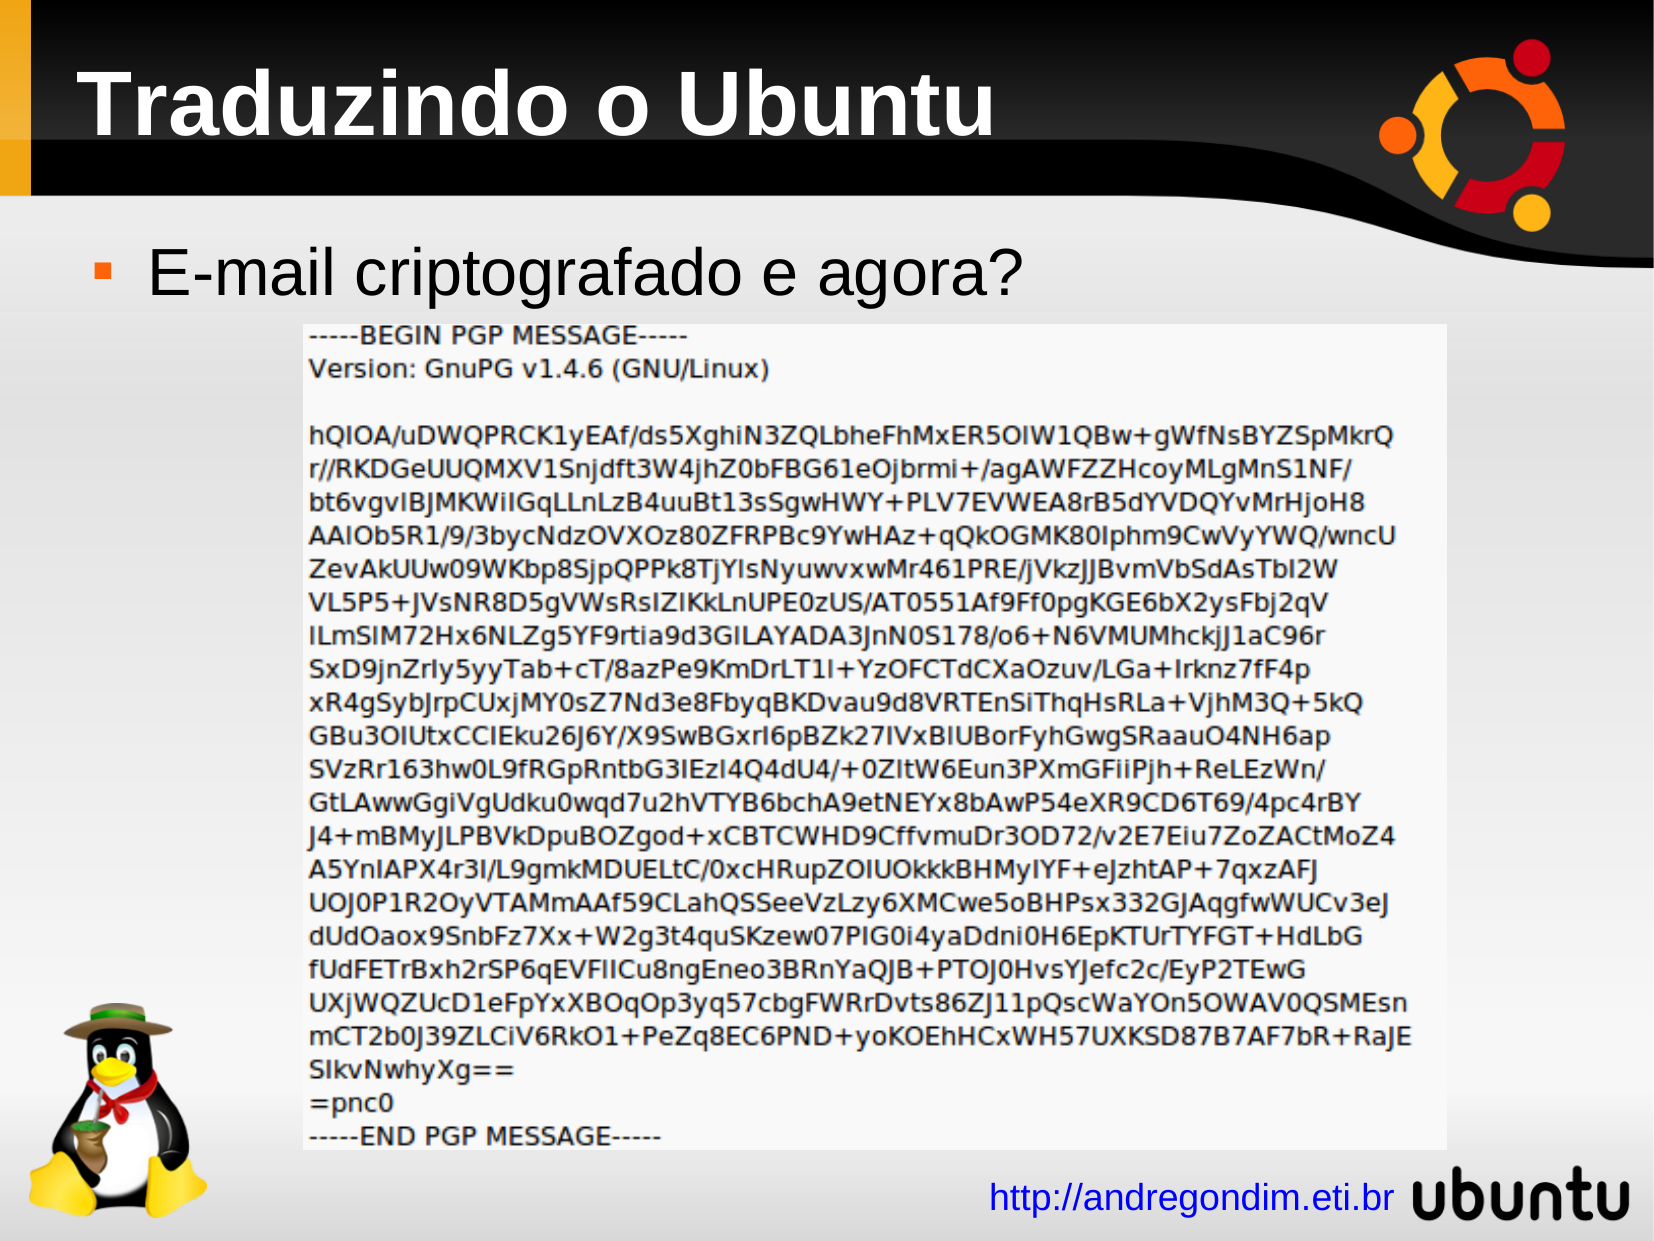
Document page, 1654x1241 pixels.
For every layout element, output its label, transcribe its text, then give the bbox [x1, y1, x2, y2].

picture [0, 0, 1654, 1241]
title Traduzindo o Ubuntu [76, 7, 1565, 200]
list E-mail criptografado e agora? [76, 234, 1565, 1093]
